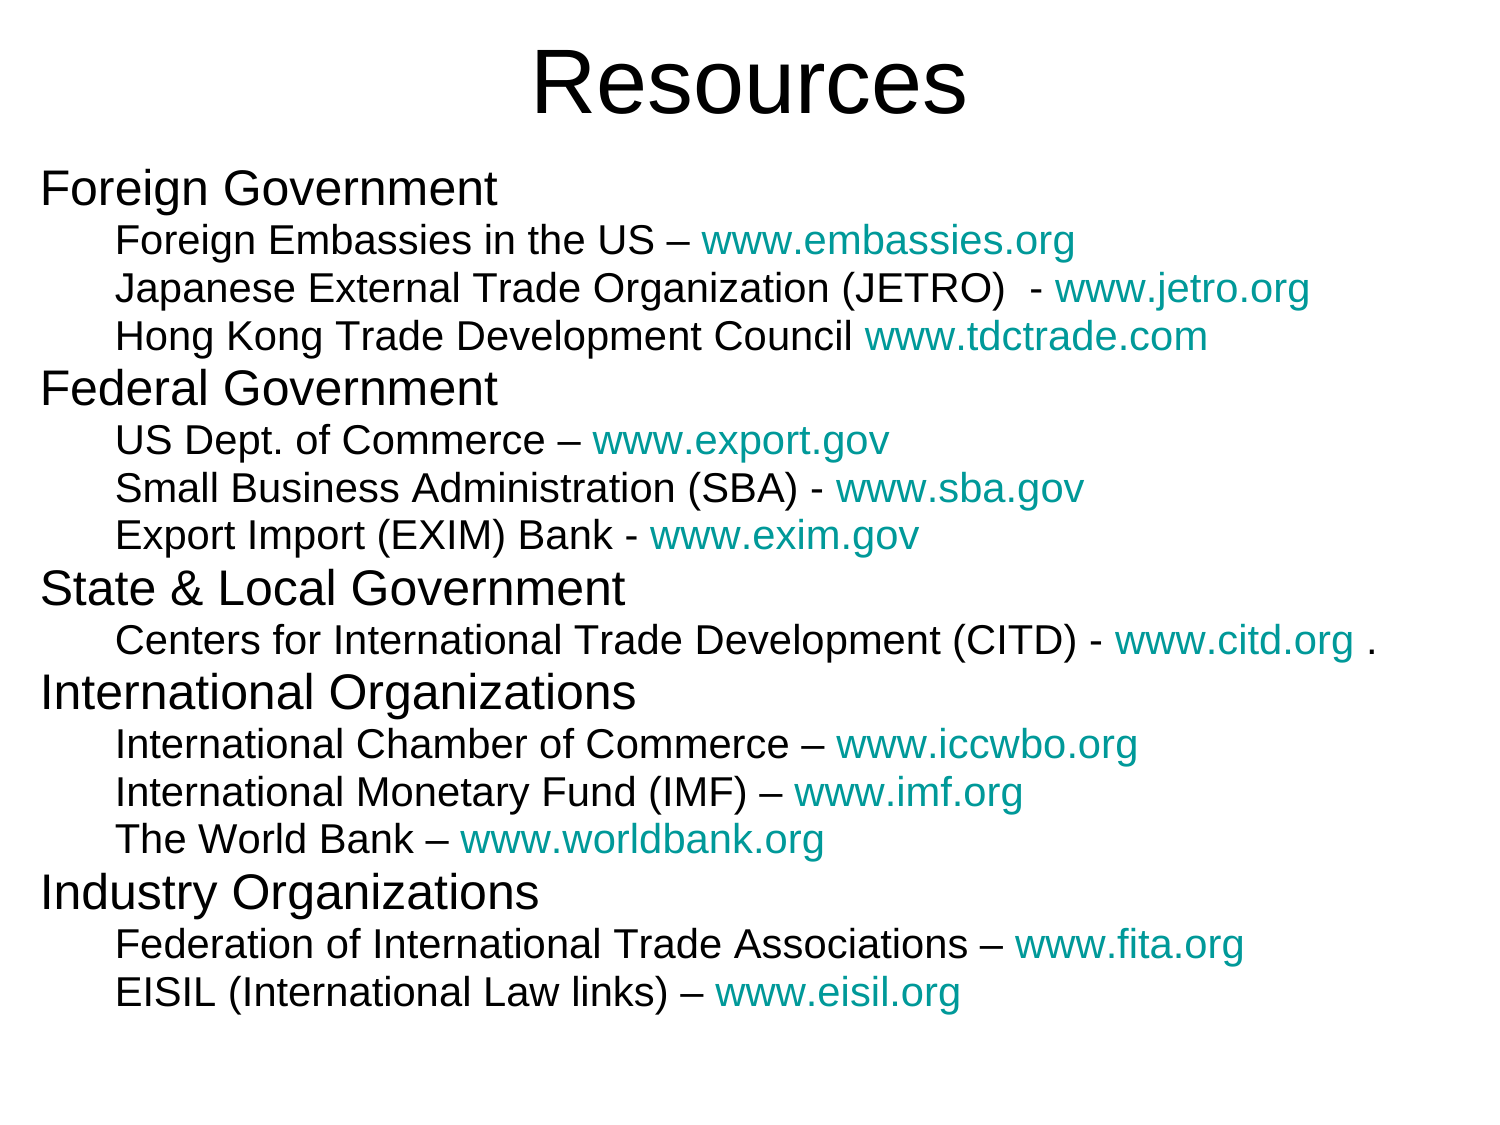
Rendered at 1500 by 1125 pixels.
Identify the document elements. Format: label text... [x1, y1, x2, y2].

list Foreign Government Foreign Embassies in the US – www.embassies.org Japanese External Trade Organization (JETRO) - www.jetro.org Hong Kong Trade Development Council www.tdctrade.com Federal Government US Dept. of Commerce – www.export.gov Small Business Administration (SBA) - www.sba.gov Export Import (EXIM) Bank - www.exim.gov State & Local Government Centers for International Trade Development (CITD) - www.citd.org . International Organizations International Chamber of Commerce – www.iccwbo.org International Monetary Fund (IMF) – www.imf.org The World Bank – www.worldbank.org Industry Organizations Federation of International Trade Associations – www.fita.org EISIL (International Law links) – www.eisil.org [24, 162, 1463, 1101]
title Resources [75, 0, 1426, 162]
